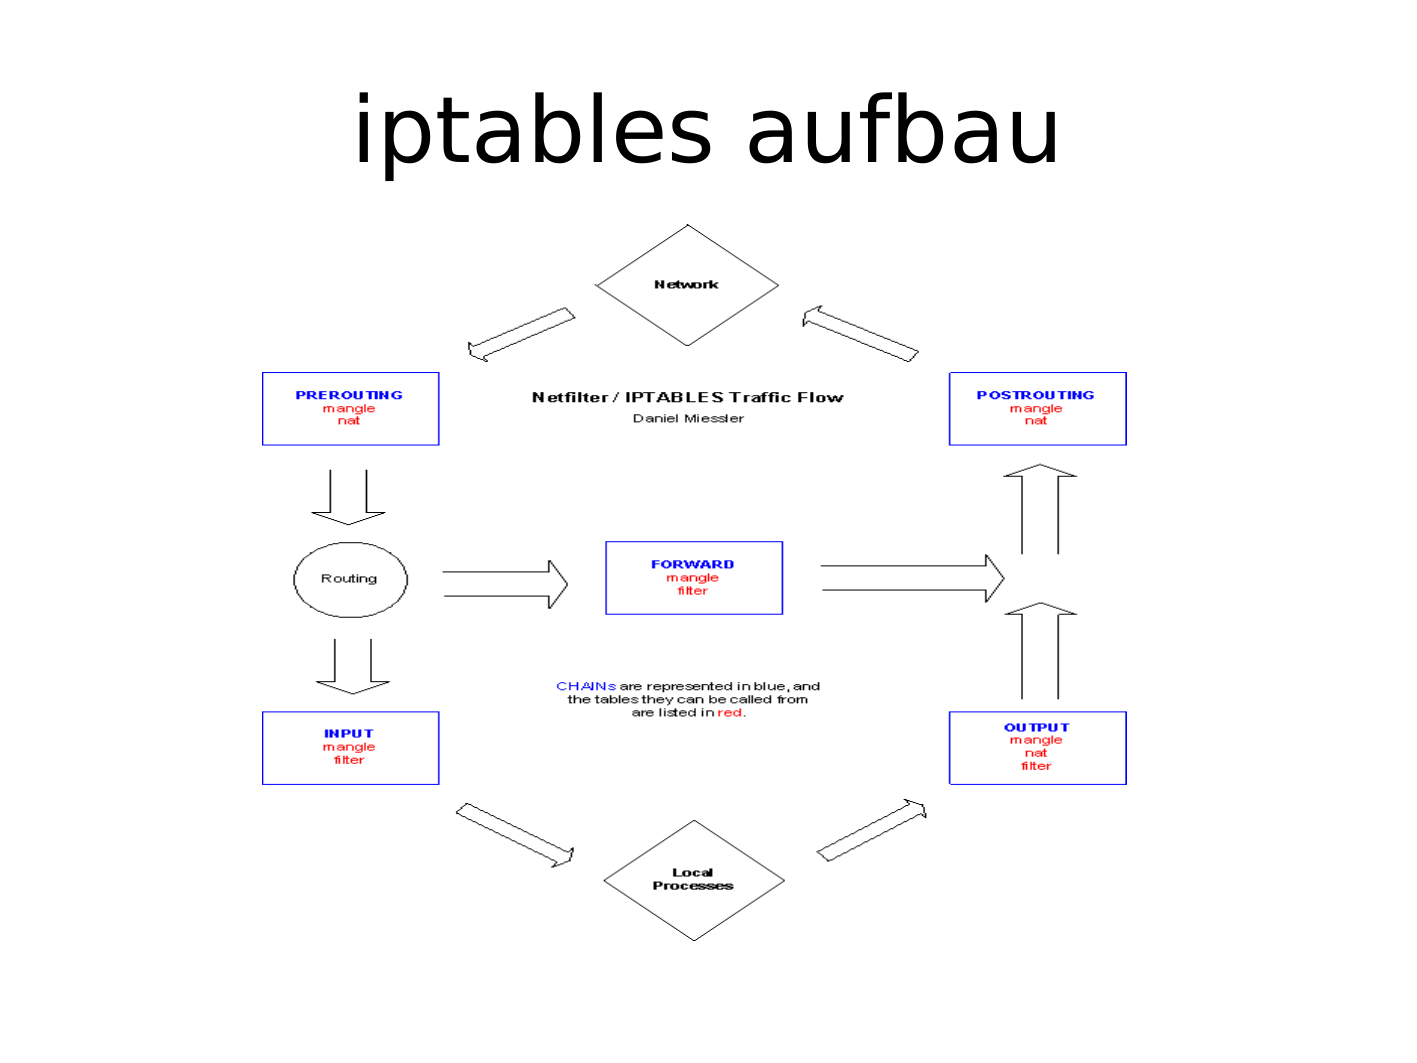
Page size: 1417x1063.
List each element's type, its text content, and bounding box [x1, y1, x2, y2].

title iptables aufbau [70, 49, 1346, 213]
picture [262, 224, 1127, 942]
